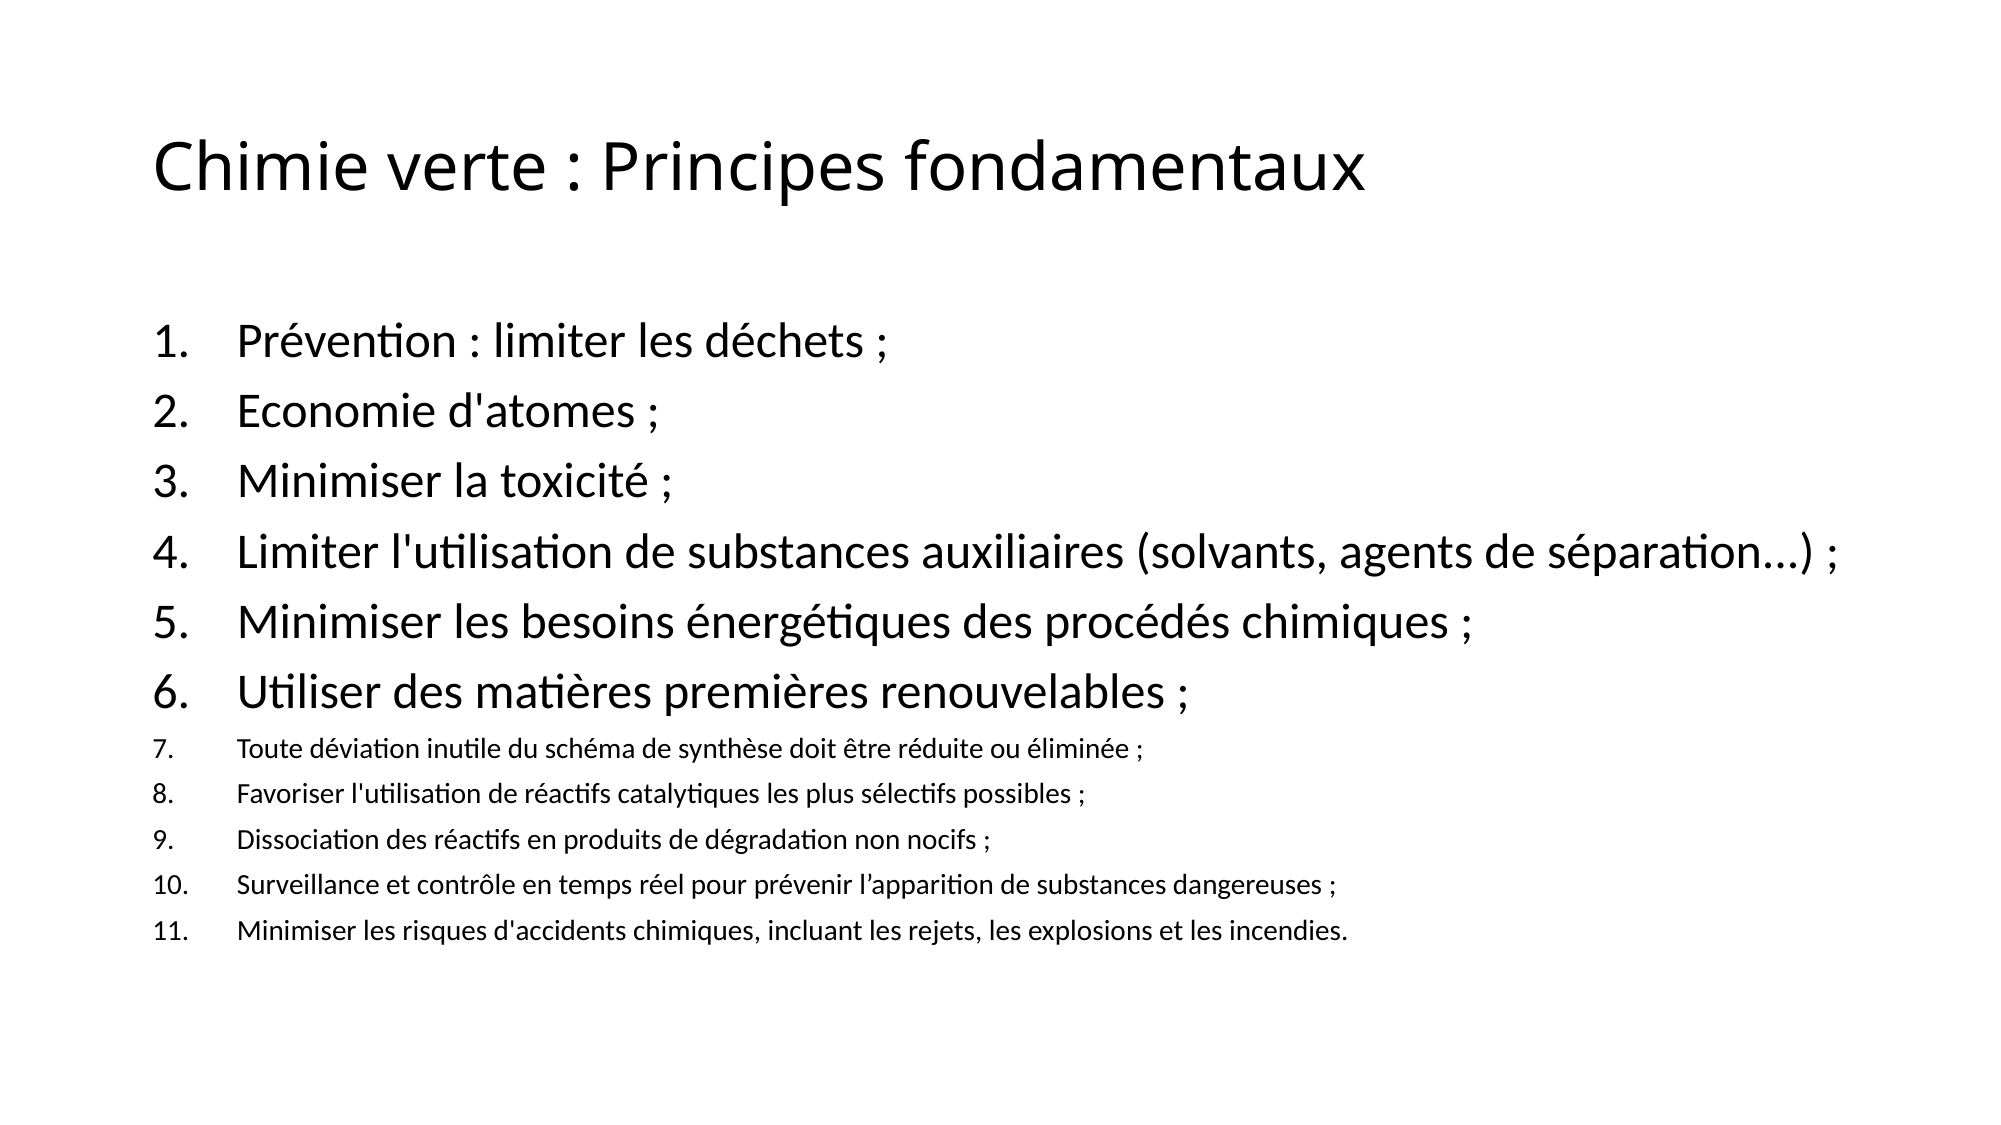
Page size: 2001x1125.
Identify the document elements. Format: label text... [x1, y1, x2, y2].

list Prévention : limiter les déchets ; Economie d'atomes ; Minimiser la toxicité ; Limiter l'utilisation de substances auxiliaires (solvants, agents de séparation...) ; Minimiser les besoins énergétiques des procédés chimiques ; Utiliser des matières premières renouvelables ; Toute déviation inutile du schéma de synthèse doit être réduite ou éliminée ; Favoriser l'utilisation de réactifs catalytiques les plus sélectifs possibles ; Dissociation des réactifs en produits de dégradation non nocifs ; Surveillance et contrôle en temps réel pour prévenir l’apparition de substances dangereuses ; Minimiser les risques d'accidents chimiques, incluant les rejets, les explosions et les incendies. [137, 299, 1863, 1014]
title Chimie verte : Principes fondamentaux [137, 59, 1863, 278]
